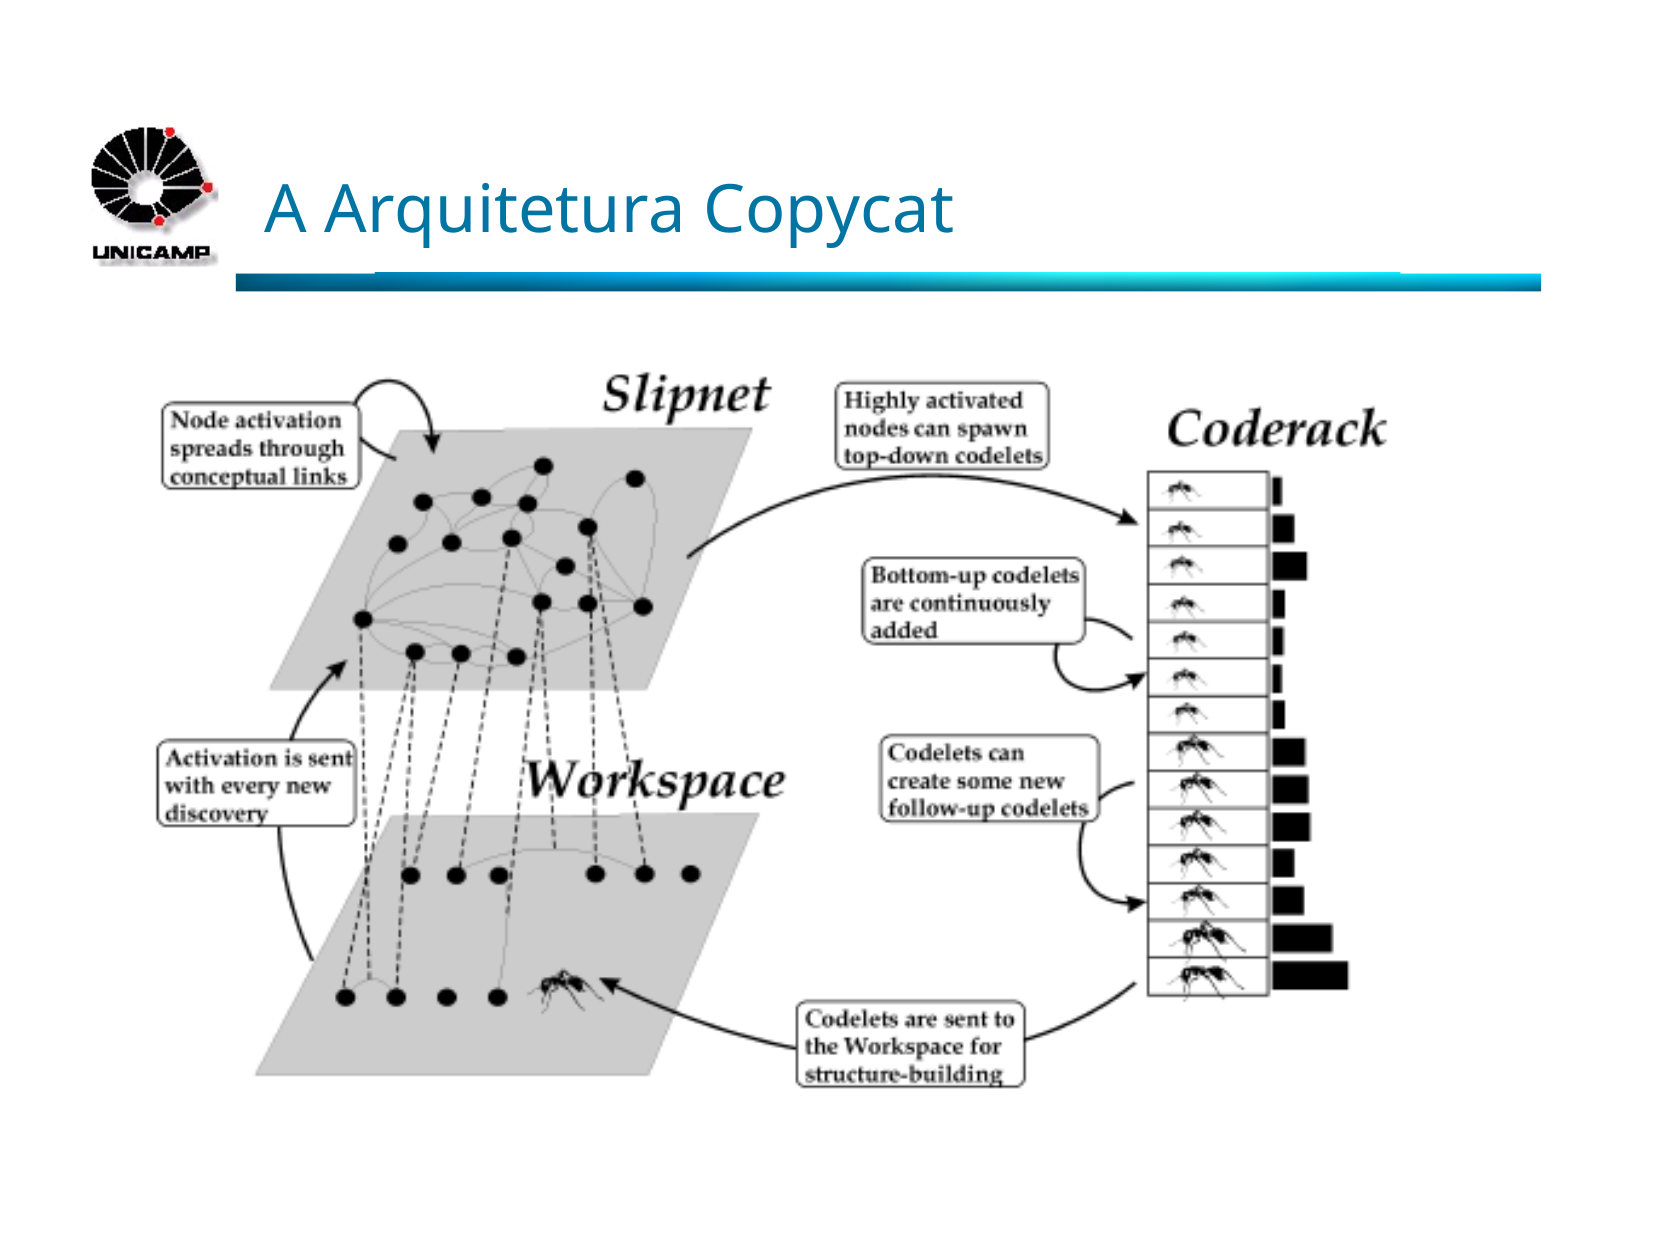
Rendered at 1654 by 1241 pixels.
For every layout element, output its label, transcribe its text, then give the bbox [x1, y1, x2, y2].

title A Arquitetura Copycat [264, 57, 1534, 250]
picture [116, 354, 1506, 1123]
picture [125, 272, 1654, 295]
